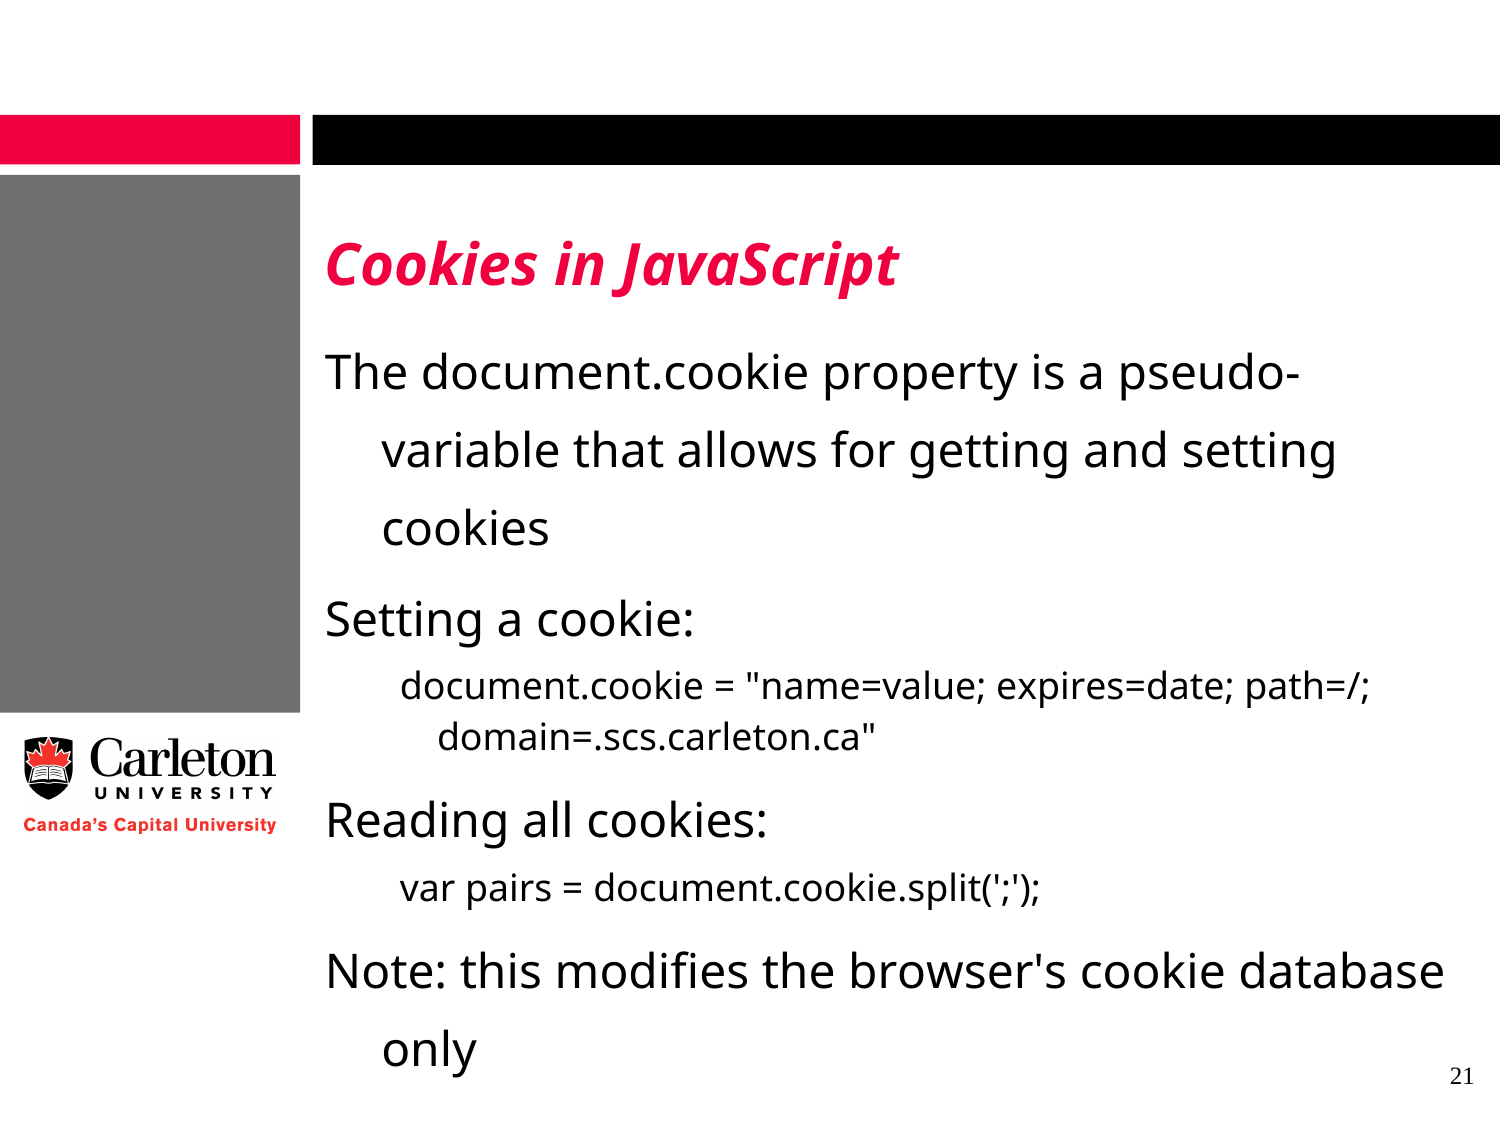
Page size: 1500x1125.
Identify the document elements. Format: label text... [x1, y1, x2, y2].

picture [24, 737, 276, 834]
list The document.cookie property is a pseudo-variable that allows for getting and setting cookies Setting a cookie: document.cookie = "name=value; expires=date; path=/; domain=.scs.carleton.ca" Reading all cookies: var pairs = document.cookie.split(';'); Note: this modifies the browser's cookie database only [324, 324, 1450, 1036]
title Cookies in JavaScript [324, 194, 1450, 324]
